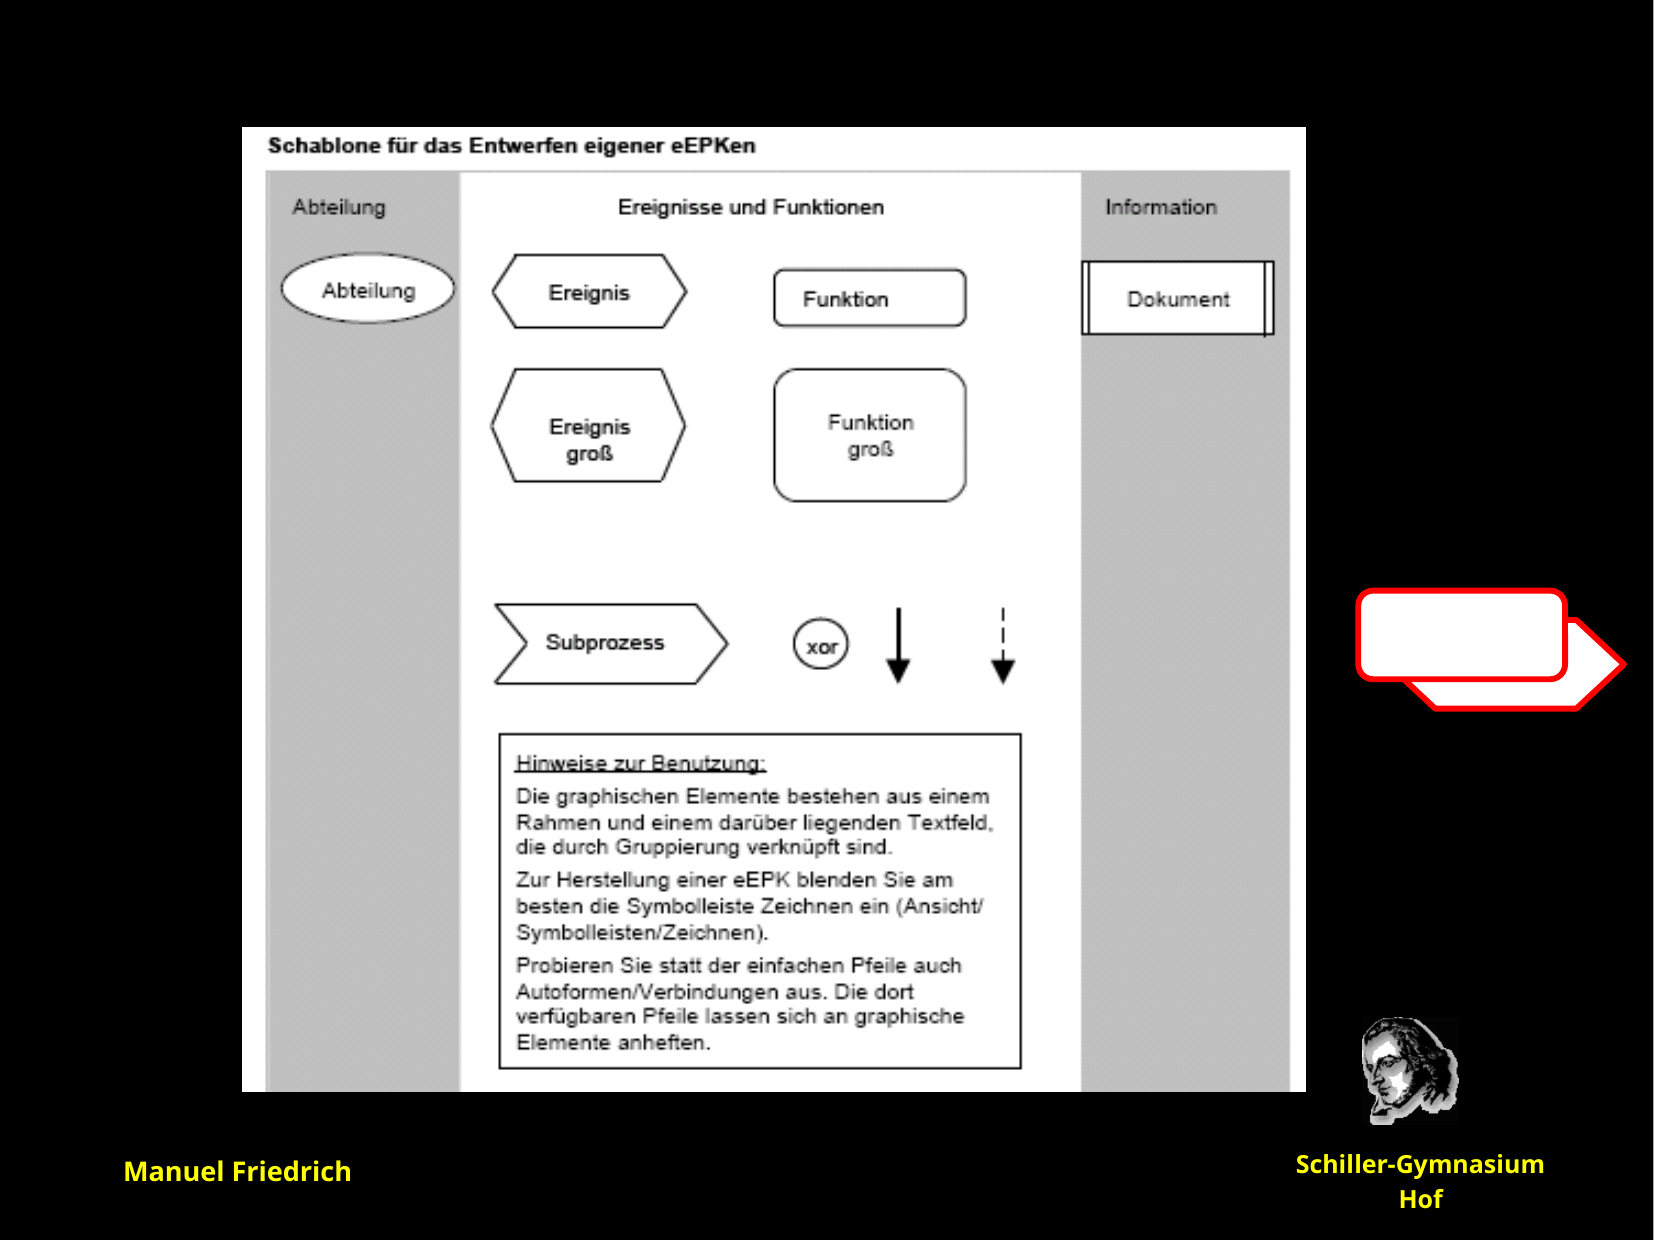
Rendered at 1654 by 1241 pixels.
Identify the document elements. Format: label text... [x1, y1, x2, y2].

picture [1362, 1017, 1459, 1126]
text_box Schiller-Gymnasium Hof [1295, 1145, 1546, 1216]
text_box [1358, 590, 1624, 709]
text_box Manuel Friedrich [123, 1151, 353, 1191]
picture [242, 127, 1306, 1092]
